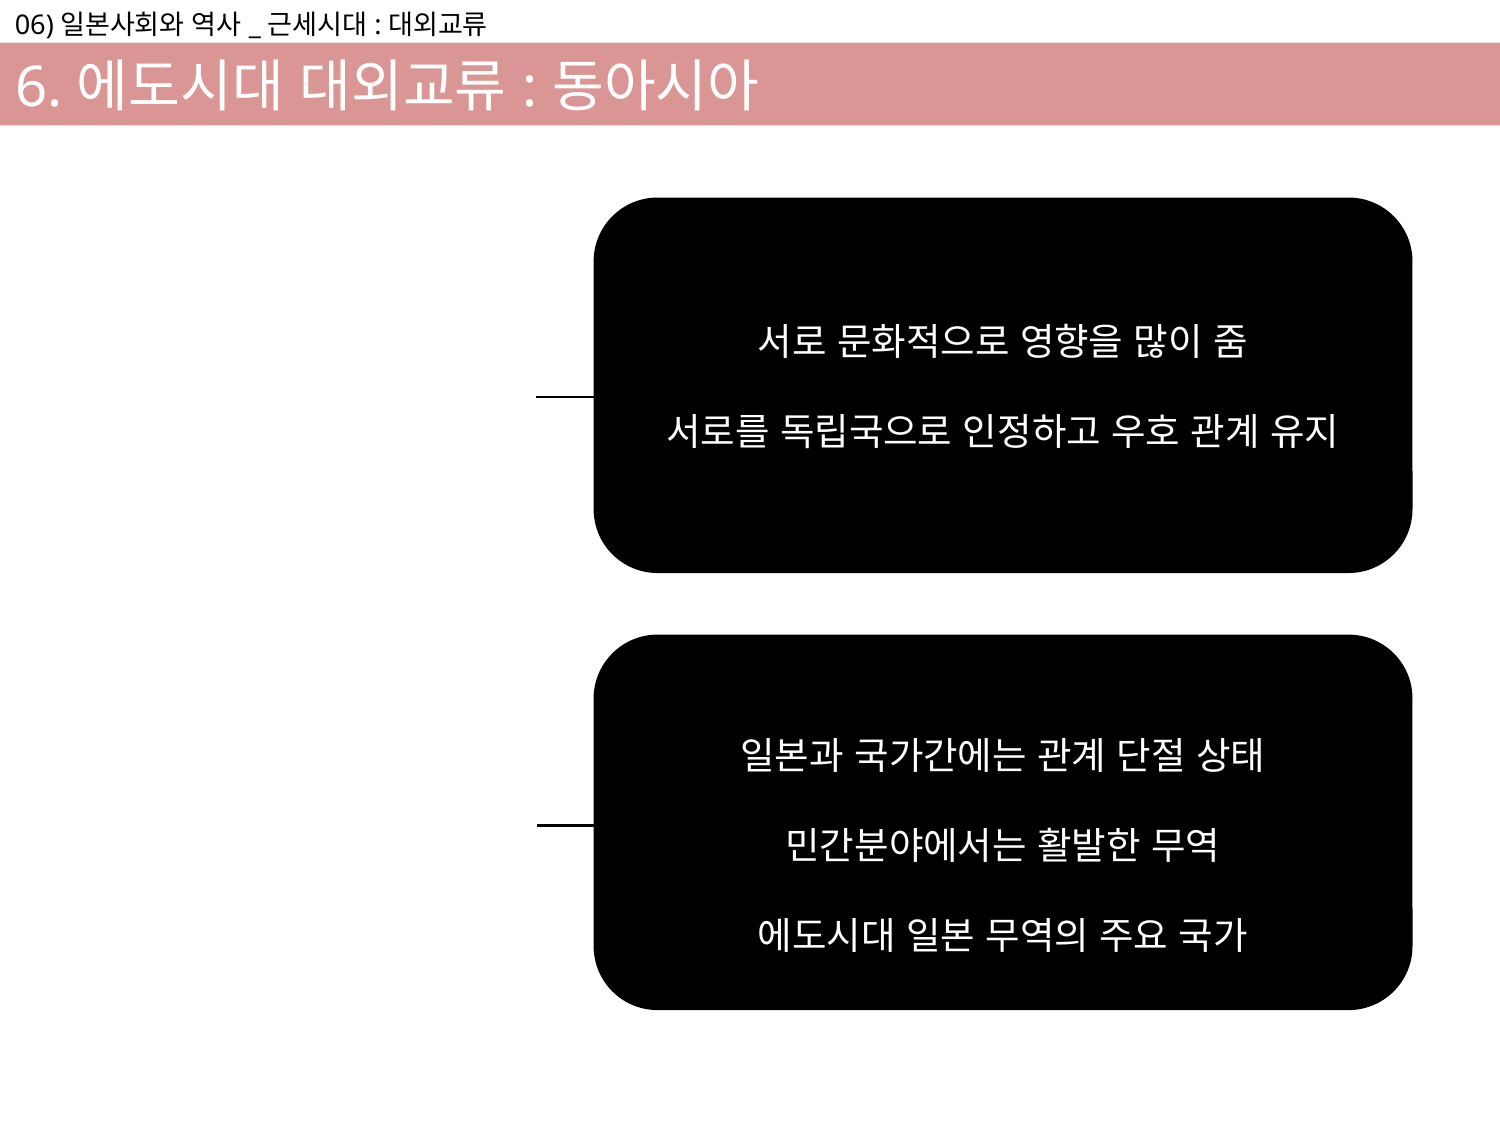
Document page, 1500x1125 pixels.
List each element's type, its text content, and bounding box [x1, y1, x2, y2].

text_box 서로 문화적으로 영향을 많이 줌 서로를 독립국으로 인정하고 우호 관계 유지 [595, 199, 1411, 571]
text_box 일본과 국가간에는 관계 단절 상태 민간분야에서는 활발한 무역 에도시대 일본 무역의 주요 국가 [595, 636, 1411, 1009]
text_box 06) 일본사회와 역사 _ 근세시대 : 대외교류 [0, 0, 880, 42]
picture [29, 443, 1294, 1074]
text_box 6. 에도시대 대외교류 : 동아시아 [0, 42, 1500, 126]
